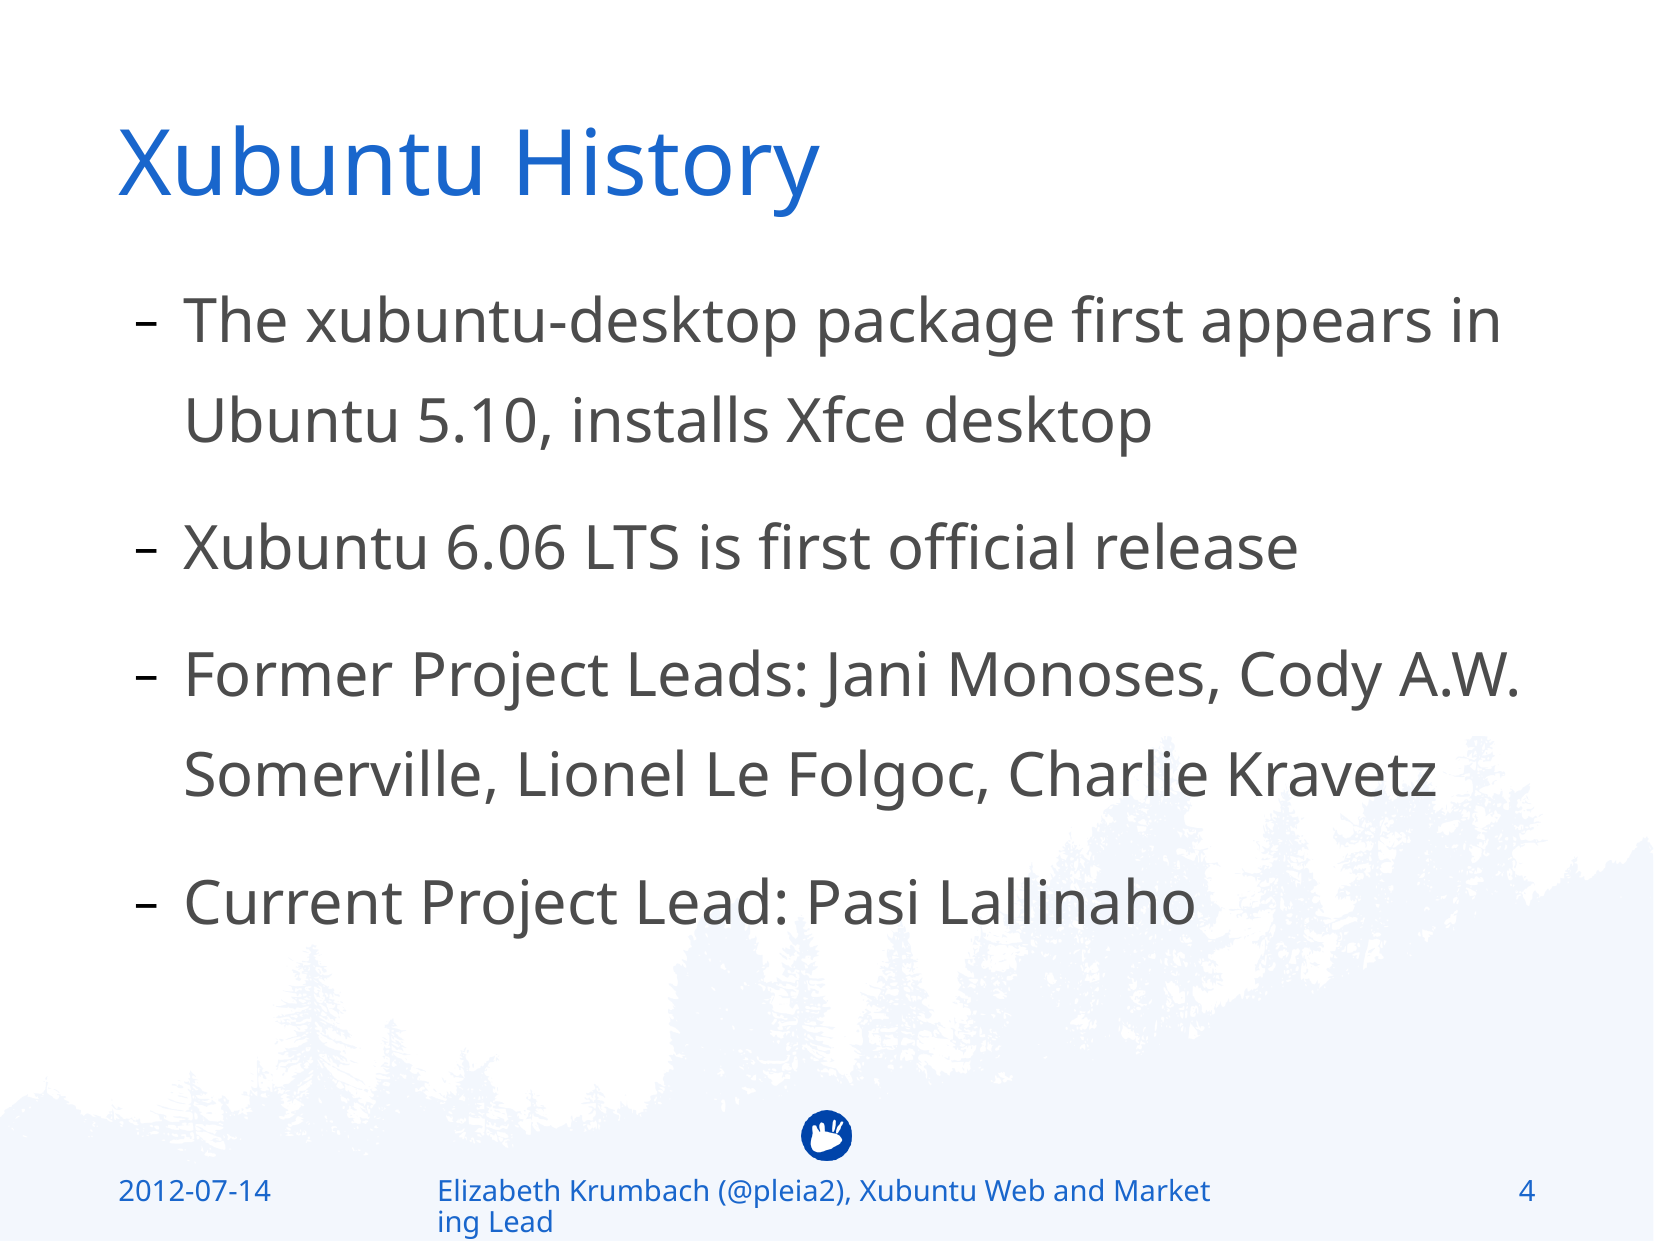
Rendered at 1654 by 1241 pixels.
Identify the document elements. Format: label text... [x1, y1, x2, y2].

picture [0, 736, 1654, 1241]
title Xubuntu History [118, 88, 1536, 231]
list The xubuntu-desktop package first appears in Ubuntu 5.10, installs Xfce desktop Xubuntu 6.06 LTS is first official release Former Project Leads: Jani Monoses, Cody A.W. Somerville, Lionel Le Folgoc, Charlie Kravetz Current Project Lead: Pasi Lallinaho [118, 259, 1536, 980]
